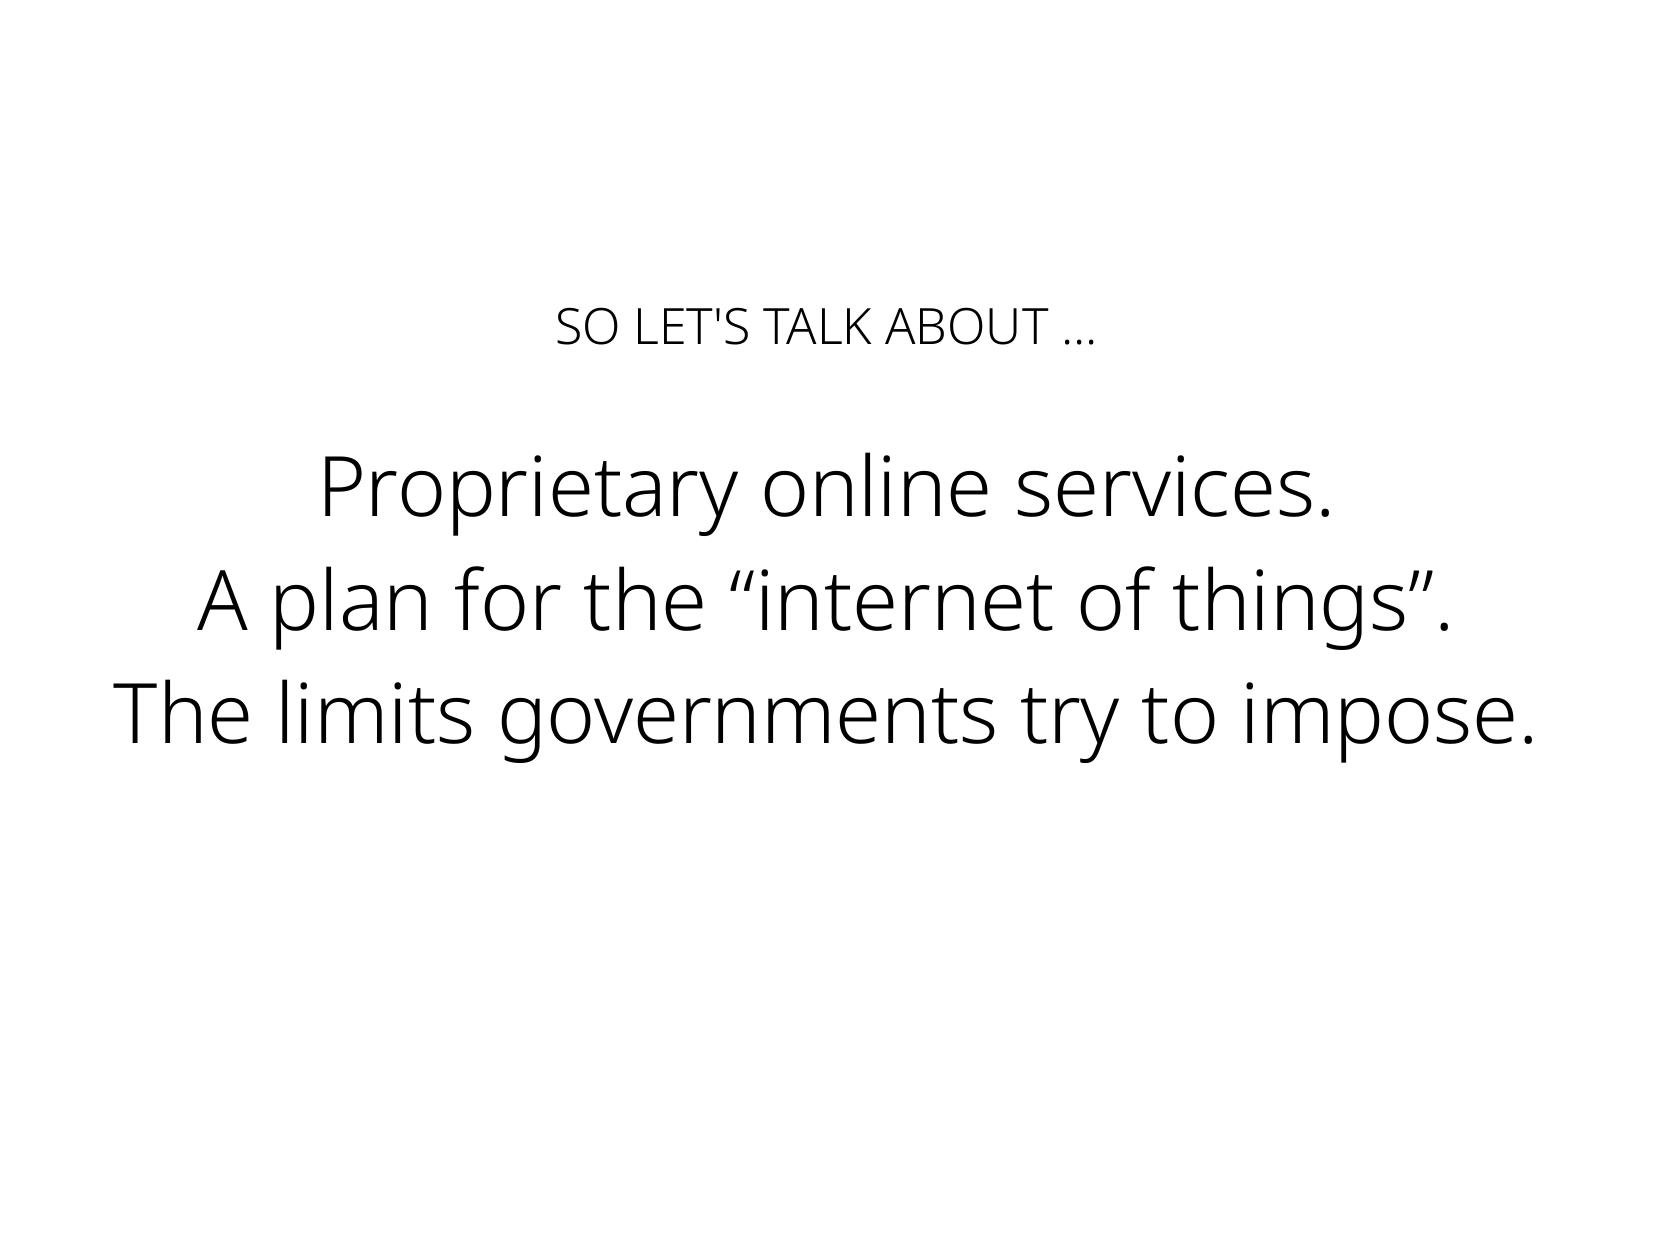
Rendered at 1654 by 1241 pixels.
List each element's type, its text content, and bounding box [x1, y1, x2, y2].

subtitle SO LET'S TALK ABOUT ... Proprietary online services. A plan for the “internet of things”. The limits governments try to impose. [82, 49, 1571, 1010]
